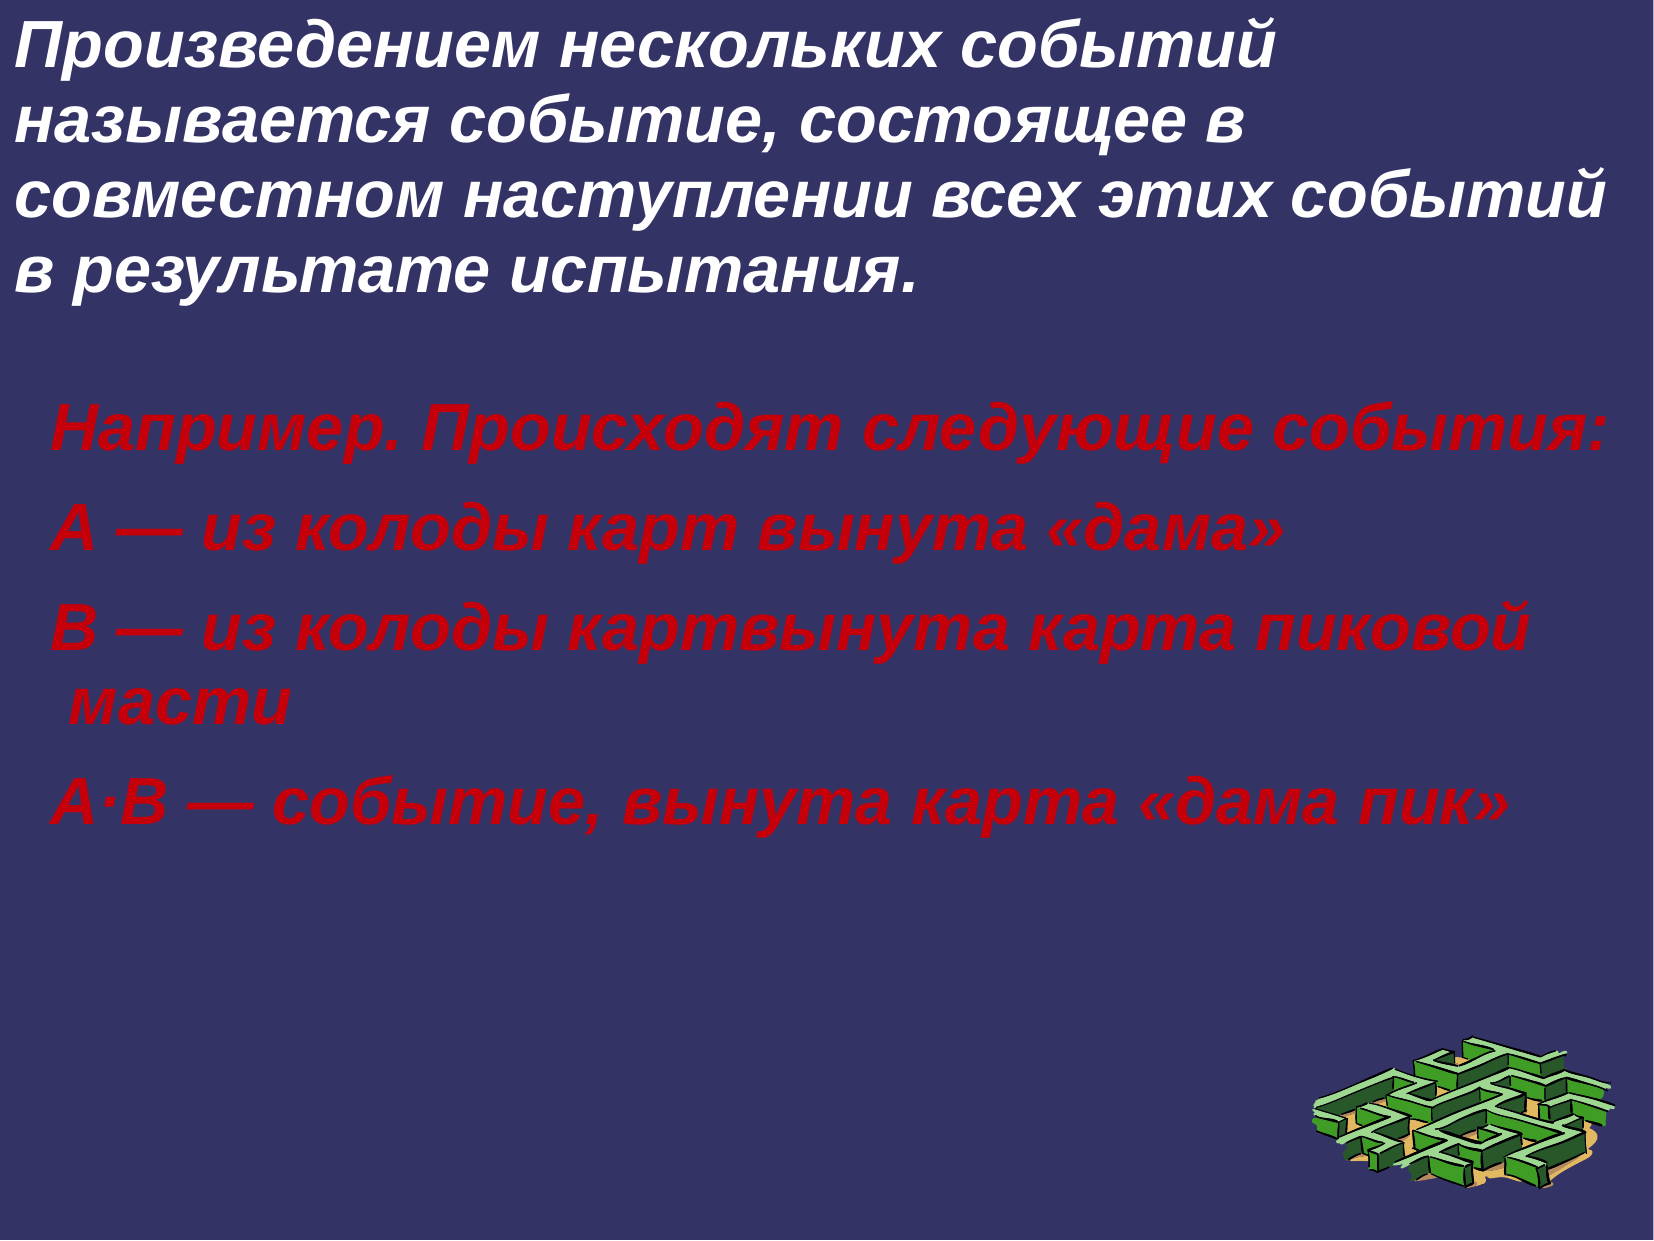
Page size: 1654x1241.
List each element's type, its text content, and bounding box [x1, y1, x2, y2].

text_box Например. Происходят следующие события: А — из колоды карт вынута «дама» В — из колоды картвынута карта пиковой масти А·В — событие, вынута карта «дама пик» [35, 382, 1630, 895]
text_box Произведением нескольких событий называется событие, состоящее в совместном наступлении всех этих событий в результате испытания. [0, 0, 1630, 414]
